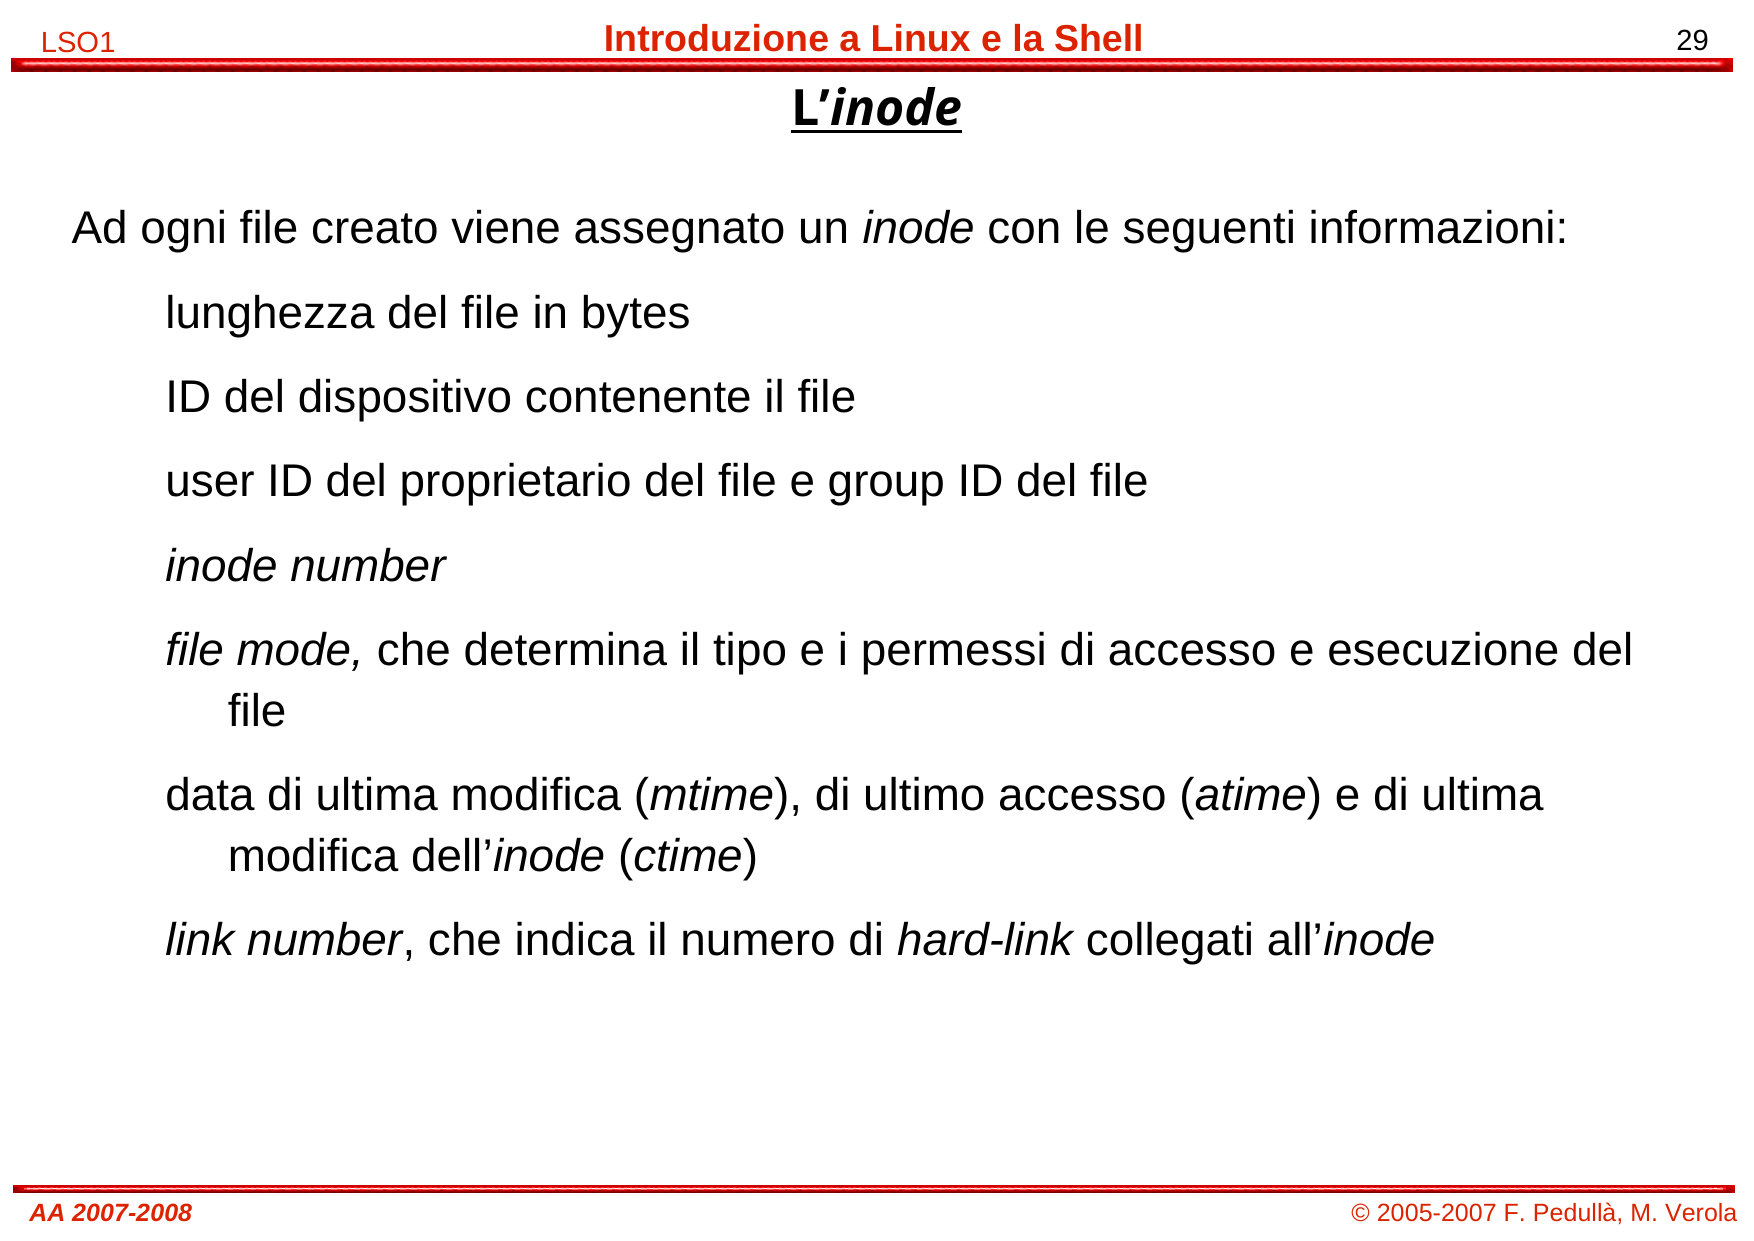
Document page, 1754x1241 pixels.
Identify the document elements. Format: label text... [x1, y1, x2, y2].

title L’inode [40, 61, 1714, 156]
picture [13, 1185, 1735, 1193]
list Ad ogni file creato viene assegnato un inode con le seguenti informazioni: lunghezza del file in bytes ID del dispositivo contenente il file user ID del proprietario del file e group ID del file inode number file mode, che determina il tipo e i permessi di accesso e esecuzione del file data di ultima modifica (mtime), di ultimo accesso (atime) e di ultima modifica dell’inode (ctime) link number, che indica il numero di hard-link collegati all’inode [56, 191, 1694, 1084]
picture [11, 58, 1733, 72]
